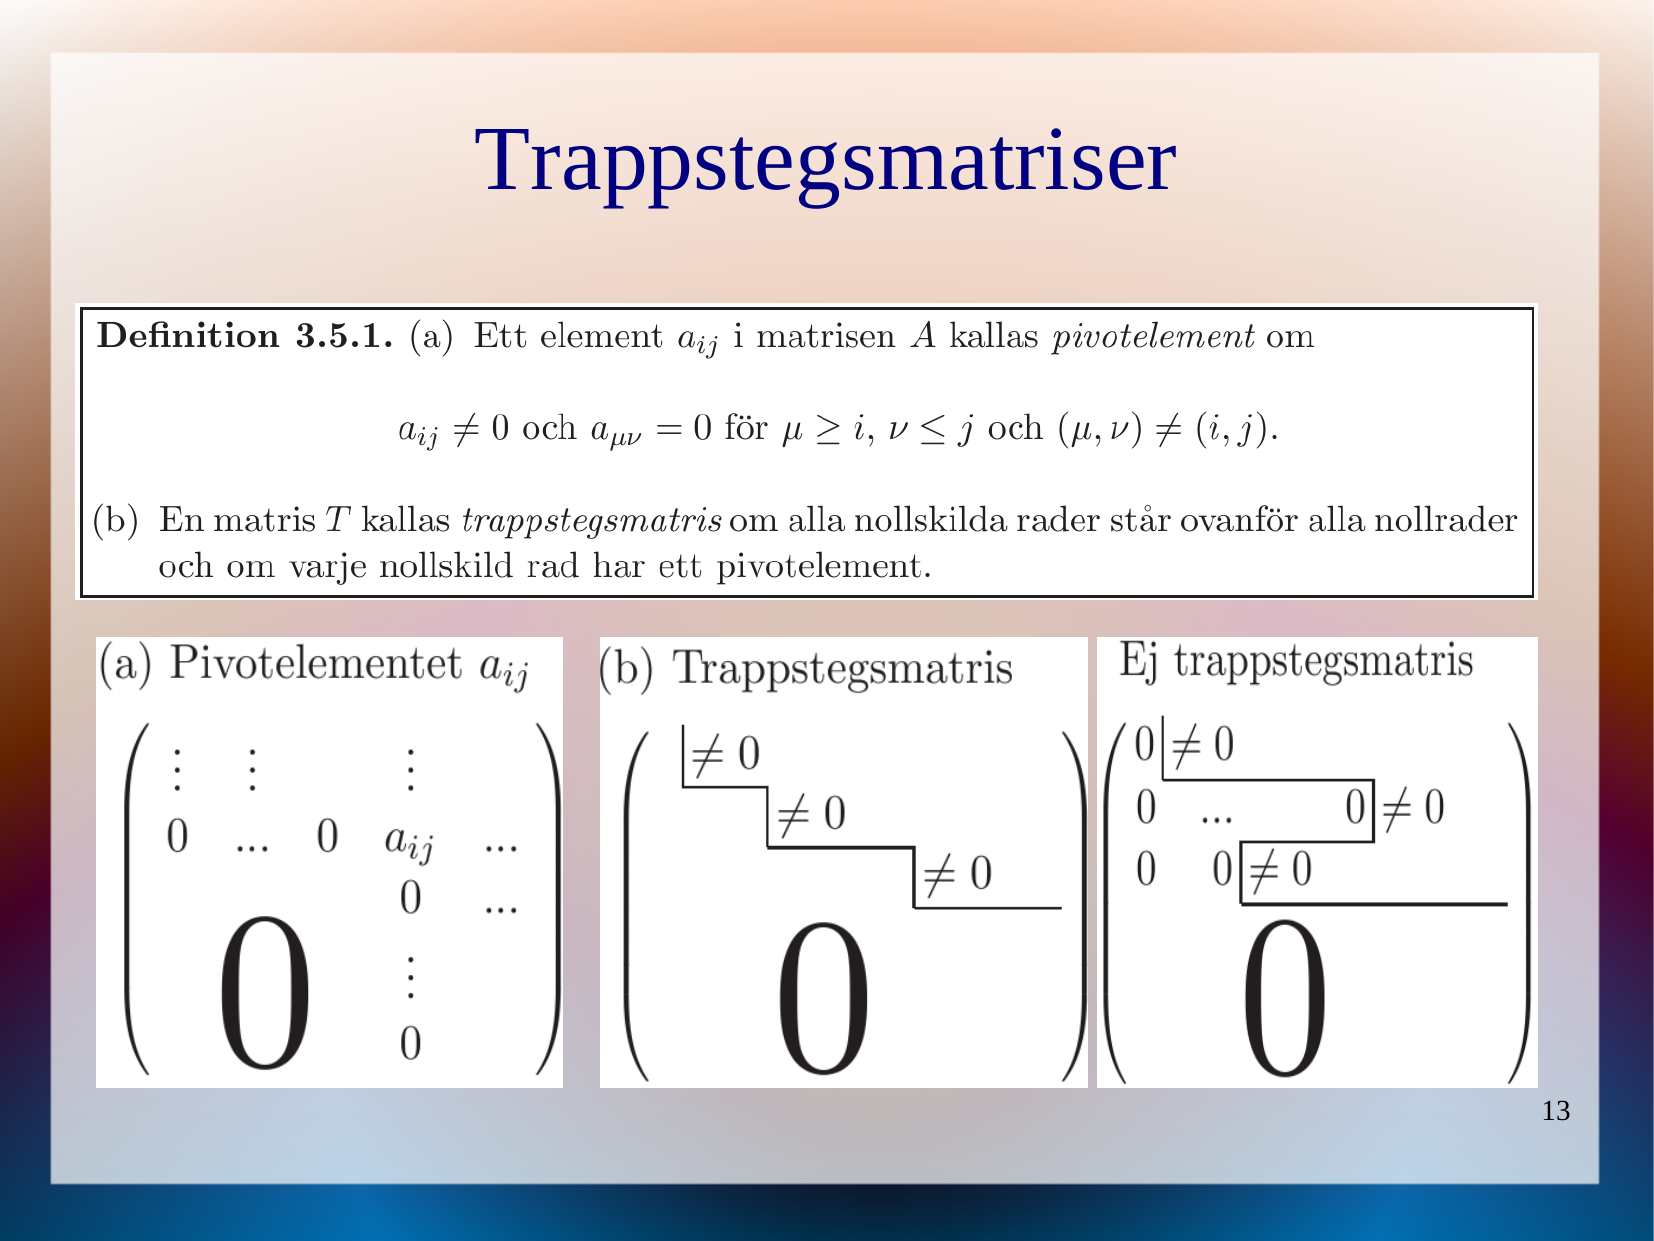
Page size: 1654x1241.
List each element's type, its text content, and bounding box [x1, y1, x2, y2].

title Trappstegsmatriser [82, 55, 1571, 263]
picture [0, 0, 1654, 1241]
